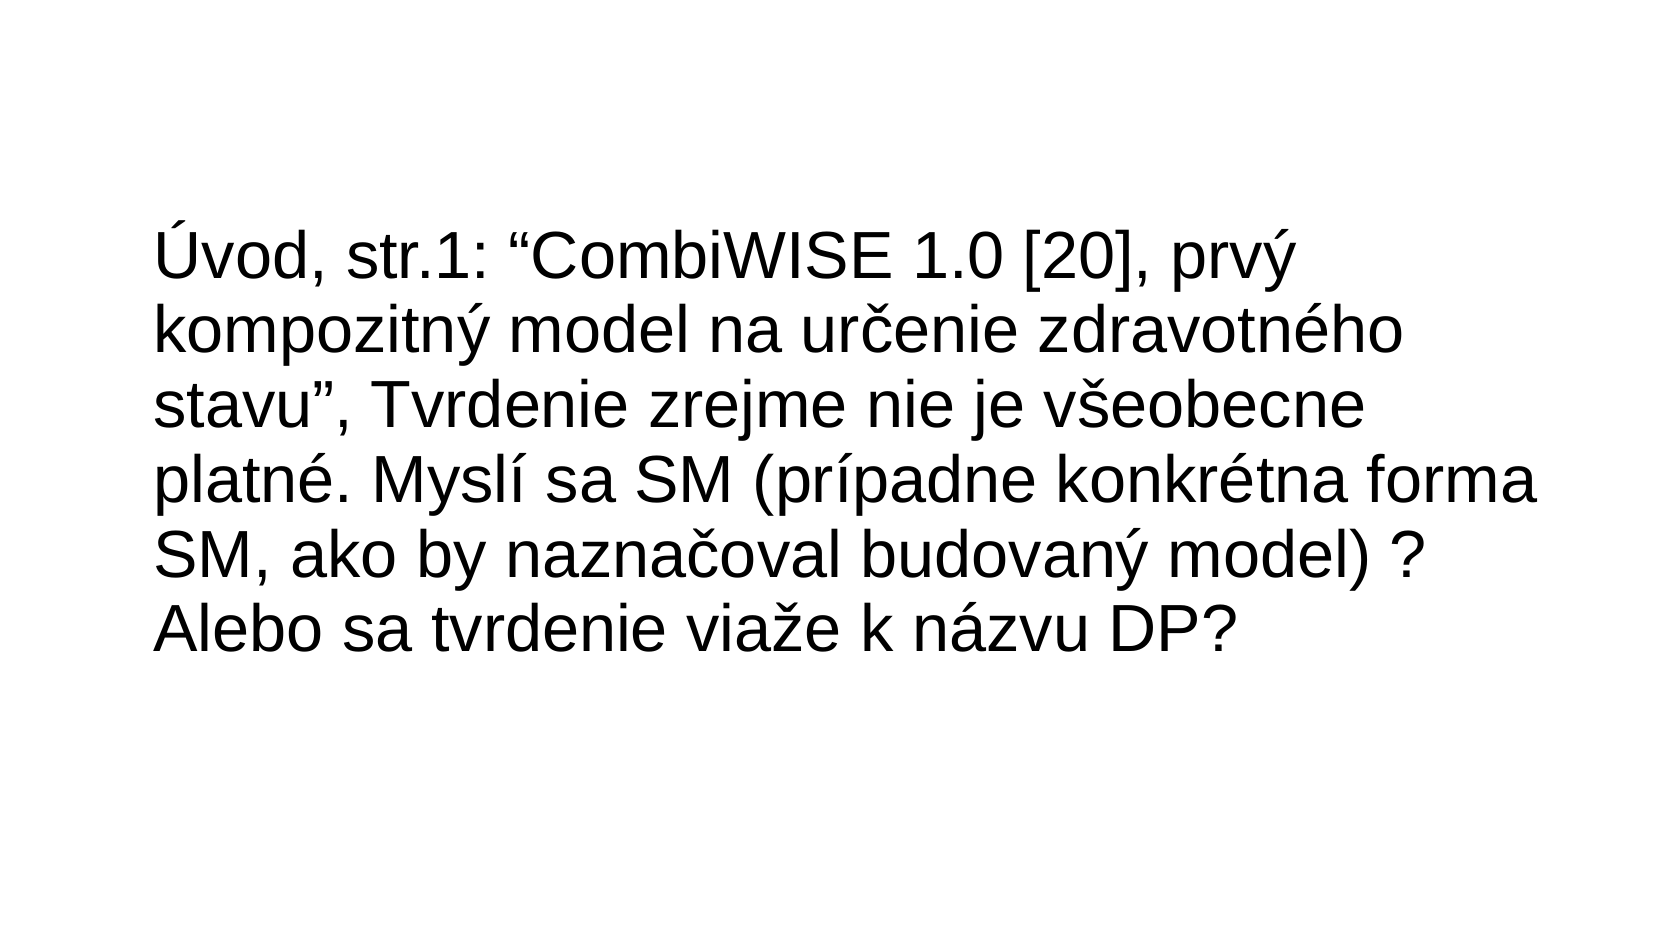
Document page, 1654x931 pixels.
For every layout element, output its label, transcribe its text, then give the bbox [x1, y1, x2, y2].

list Úvod, str.1: “CombiWISE 1.0 [20], prvý kompozitný model na určenie zdravotného stavu”, Tvrdenie zrejme nie je všeobecne platné. Myslí sa SM (prípadne konkrétna forma SM, ako by naznačoval budovaný model) ? Alebo sa tvrdenie viaže k názvu DP? [82, 217, 1571, 758]
